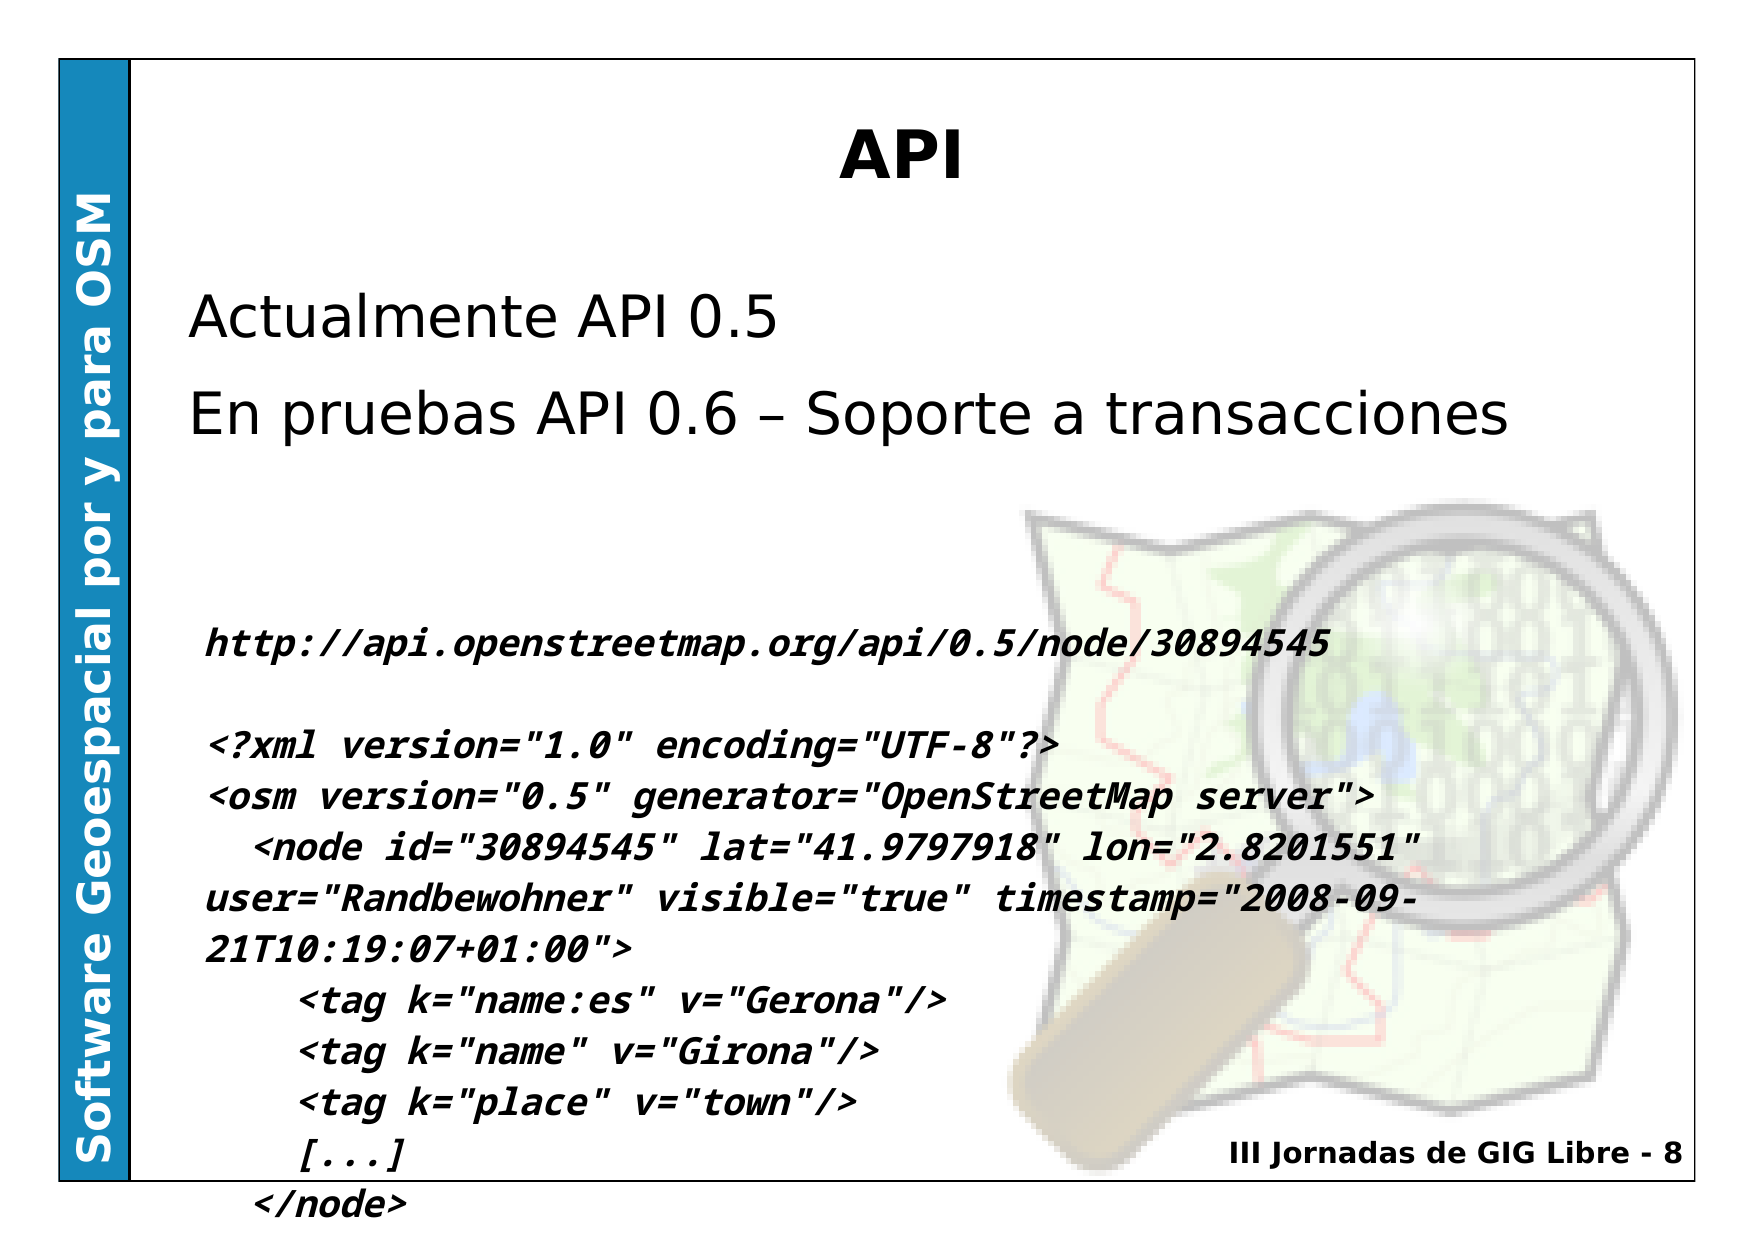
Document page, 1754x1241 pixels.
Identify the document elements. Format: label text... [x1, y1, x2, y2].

title API [171, 103, 1634, 209]
list Actualmente API 0.5 En pruebas API 0.6 – Soporte a transacciones [171, 283, 1634, 547]
text_box http://api.openstreetmap.org/api/0.5/node/30894545 <?xml version="1.0" encoding="UTF-8"?> <osm version="0.5" generator="OpenStreetMap server"> <node id="30894545" lat="41.9797918" lon="2.8201551" user="Randbewohner" visible="true" timestamp="2008-09-21T10:19:07+01:00"> <tag k="name:es" v="Gerona"/> <tag k="name" v="Girona"/> <tag k="place" v="town"/> [...] </node> </osm> [188, 608, 1484, 1147]
picture [996, 481, 1696, 1182]
